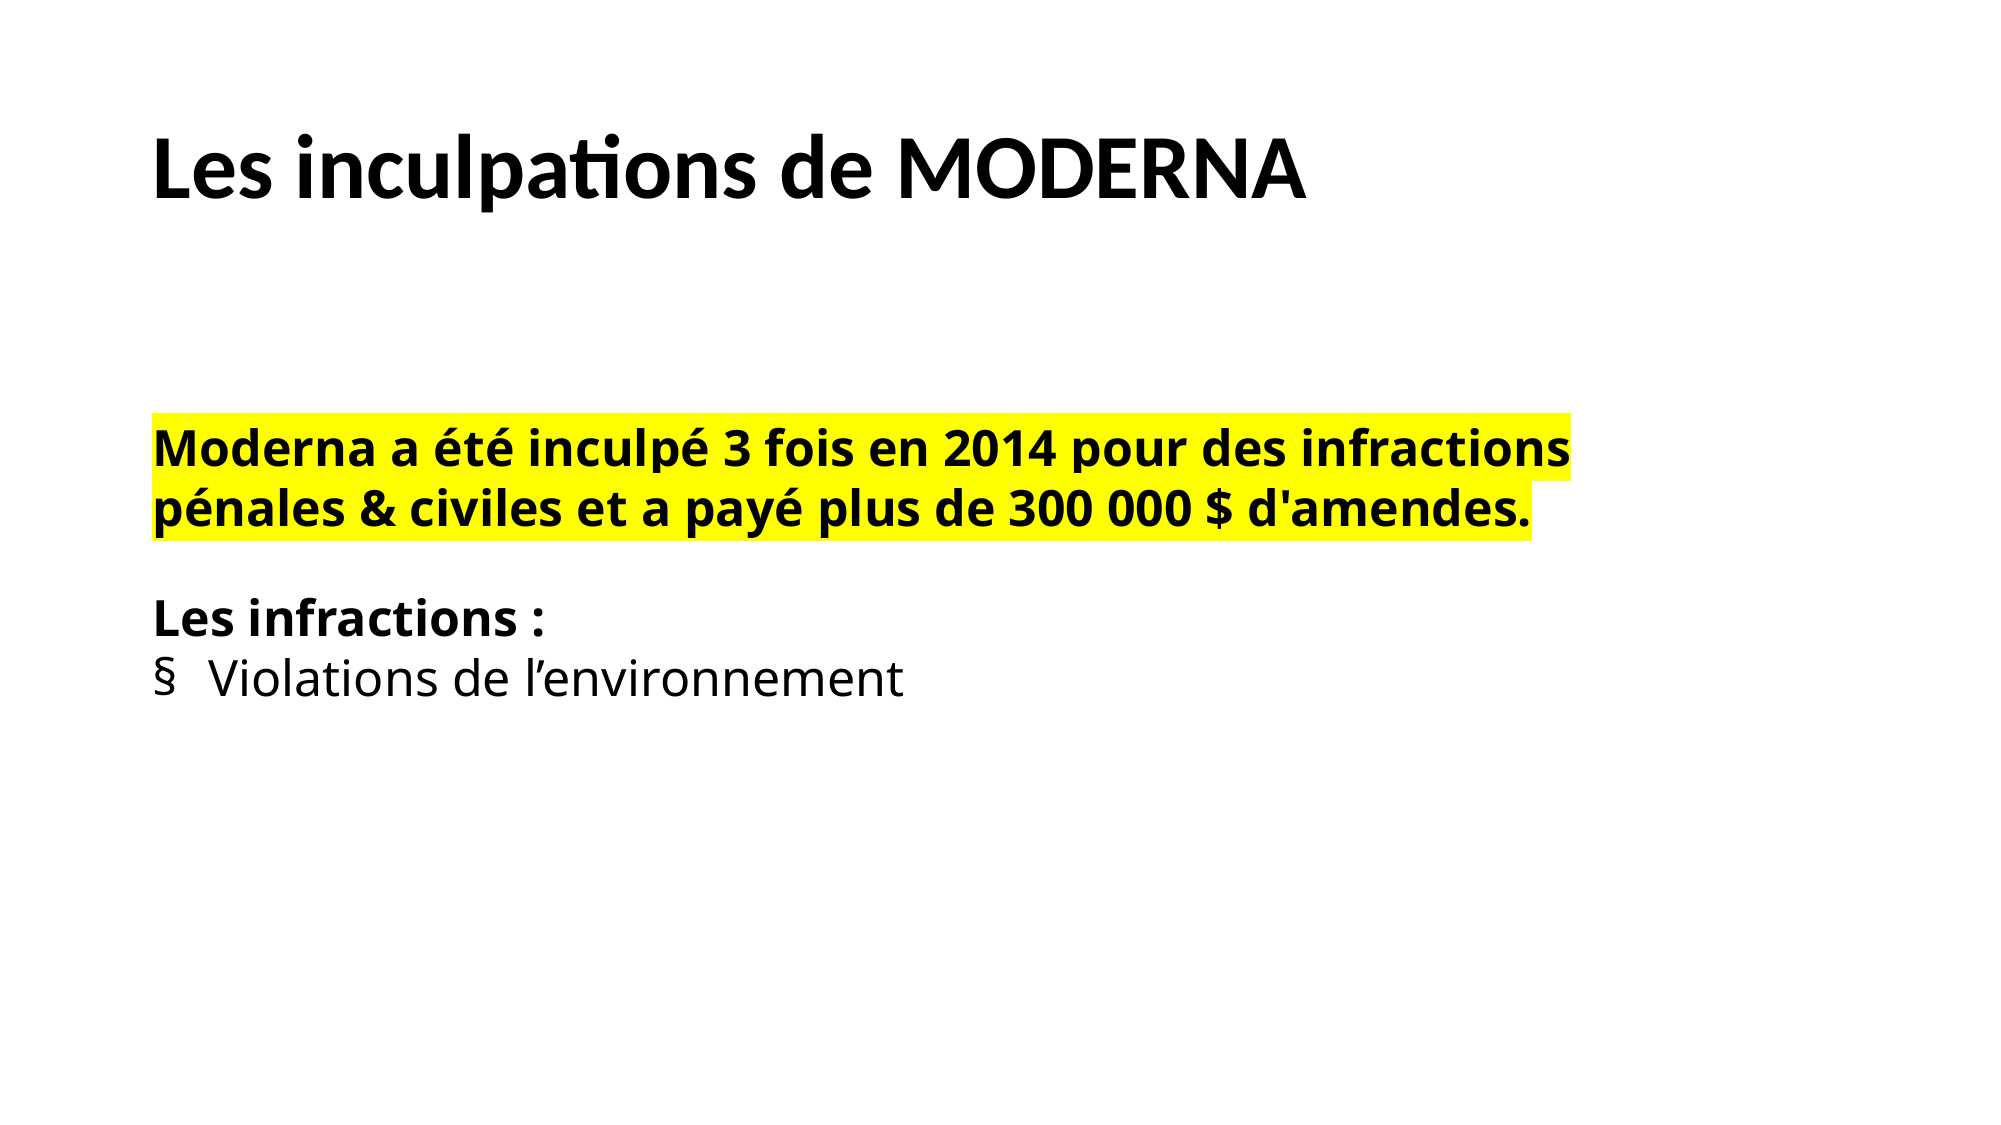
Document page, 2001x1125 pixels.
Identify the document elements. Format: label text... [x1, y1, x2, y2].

title Les inculpations de MODERNA [137, 59, 1863, 278]
text_box Moderna a été inculpé 3 fois en 2014 pour des infractions pénales & civiles et a payé plus de 300 000 $ d'amendes. Les infractions : Violations de l’environnement [137, 408, 1659, 714]
